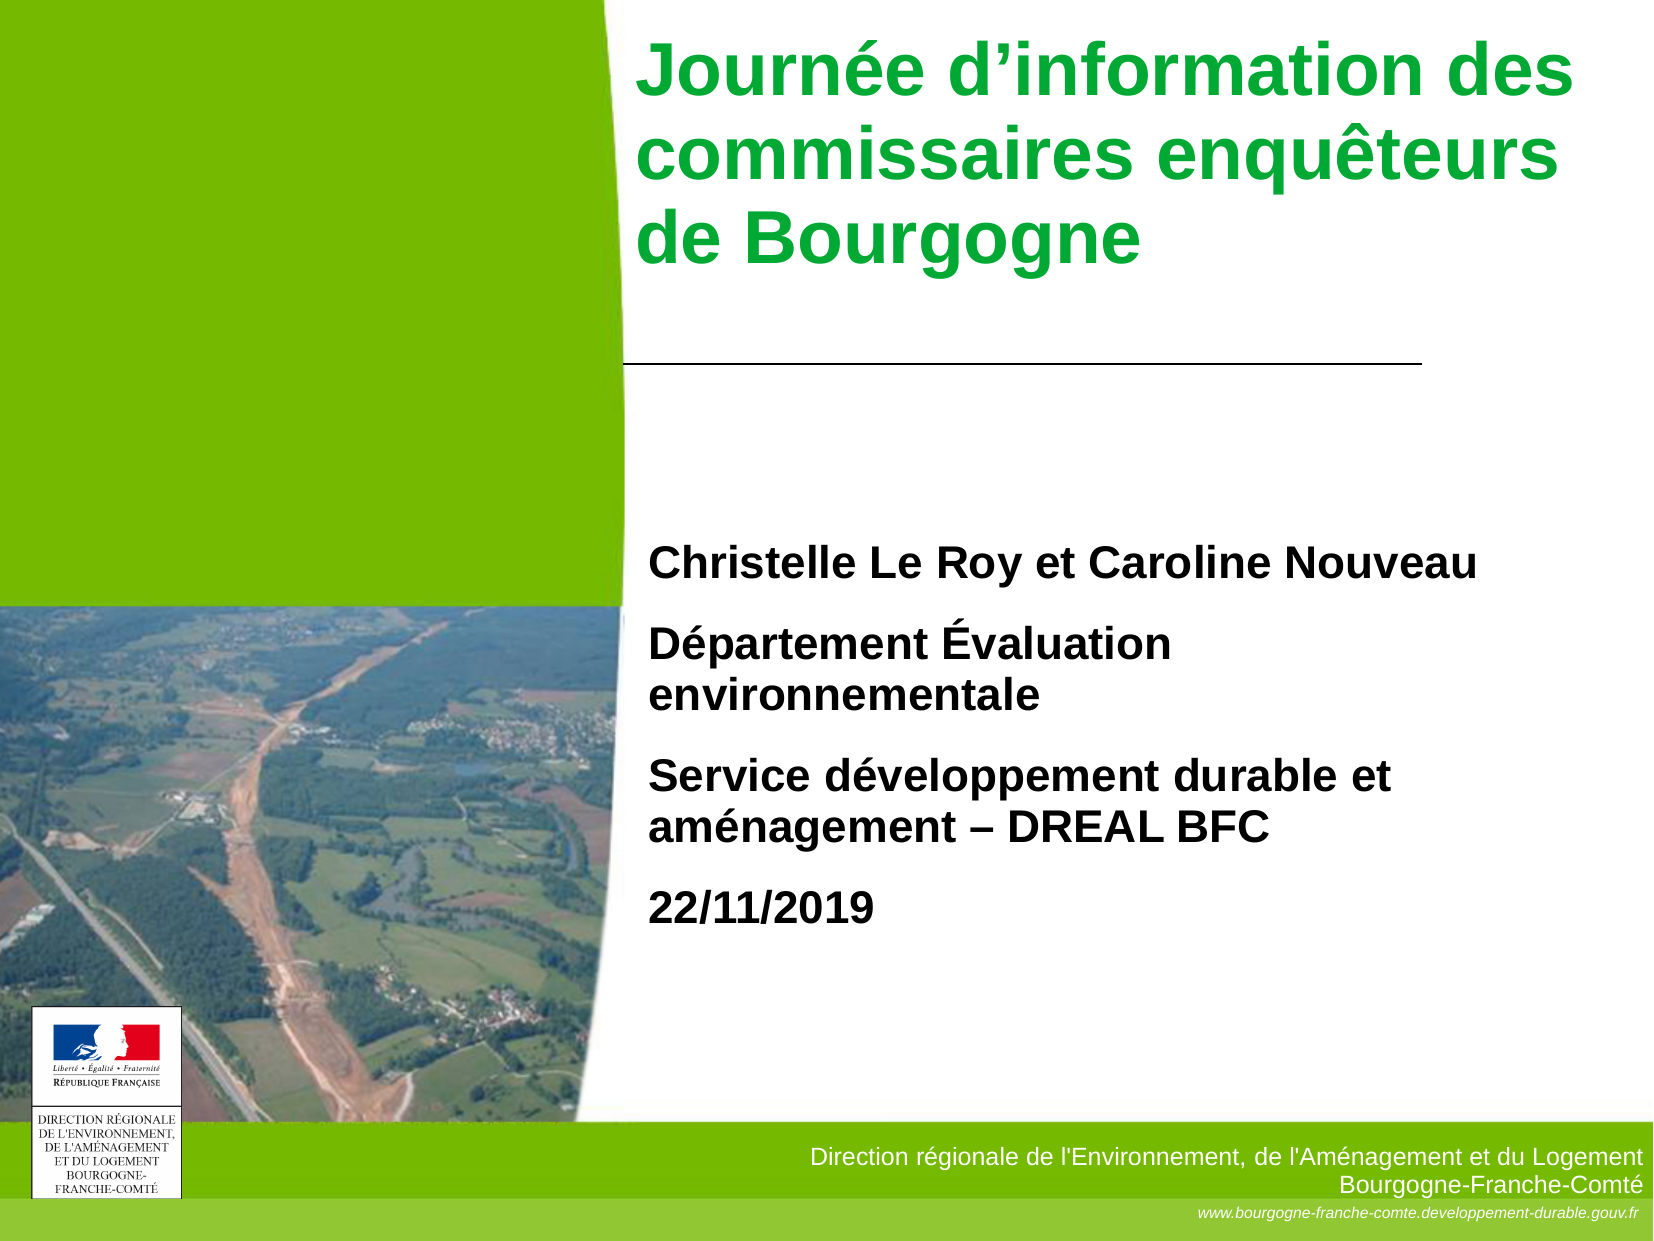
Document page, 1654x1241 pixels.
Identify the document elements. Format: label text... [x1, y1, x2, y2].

title Journée d’information des commissaires enquêteurs de Bourgogne [635, 27, 1580, 280]
picture [0, 0, 1653, 1241]
subtitle Christelle Le Roy et Caroline Nouveau Département Évaluation environnementale Service développement durable et aménagement – DREAL BFC 22/11/2019 [648, 536, 1527, 934]
